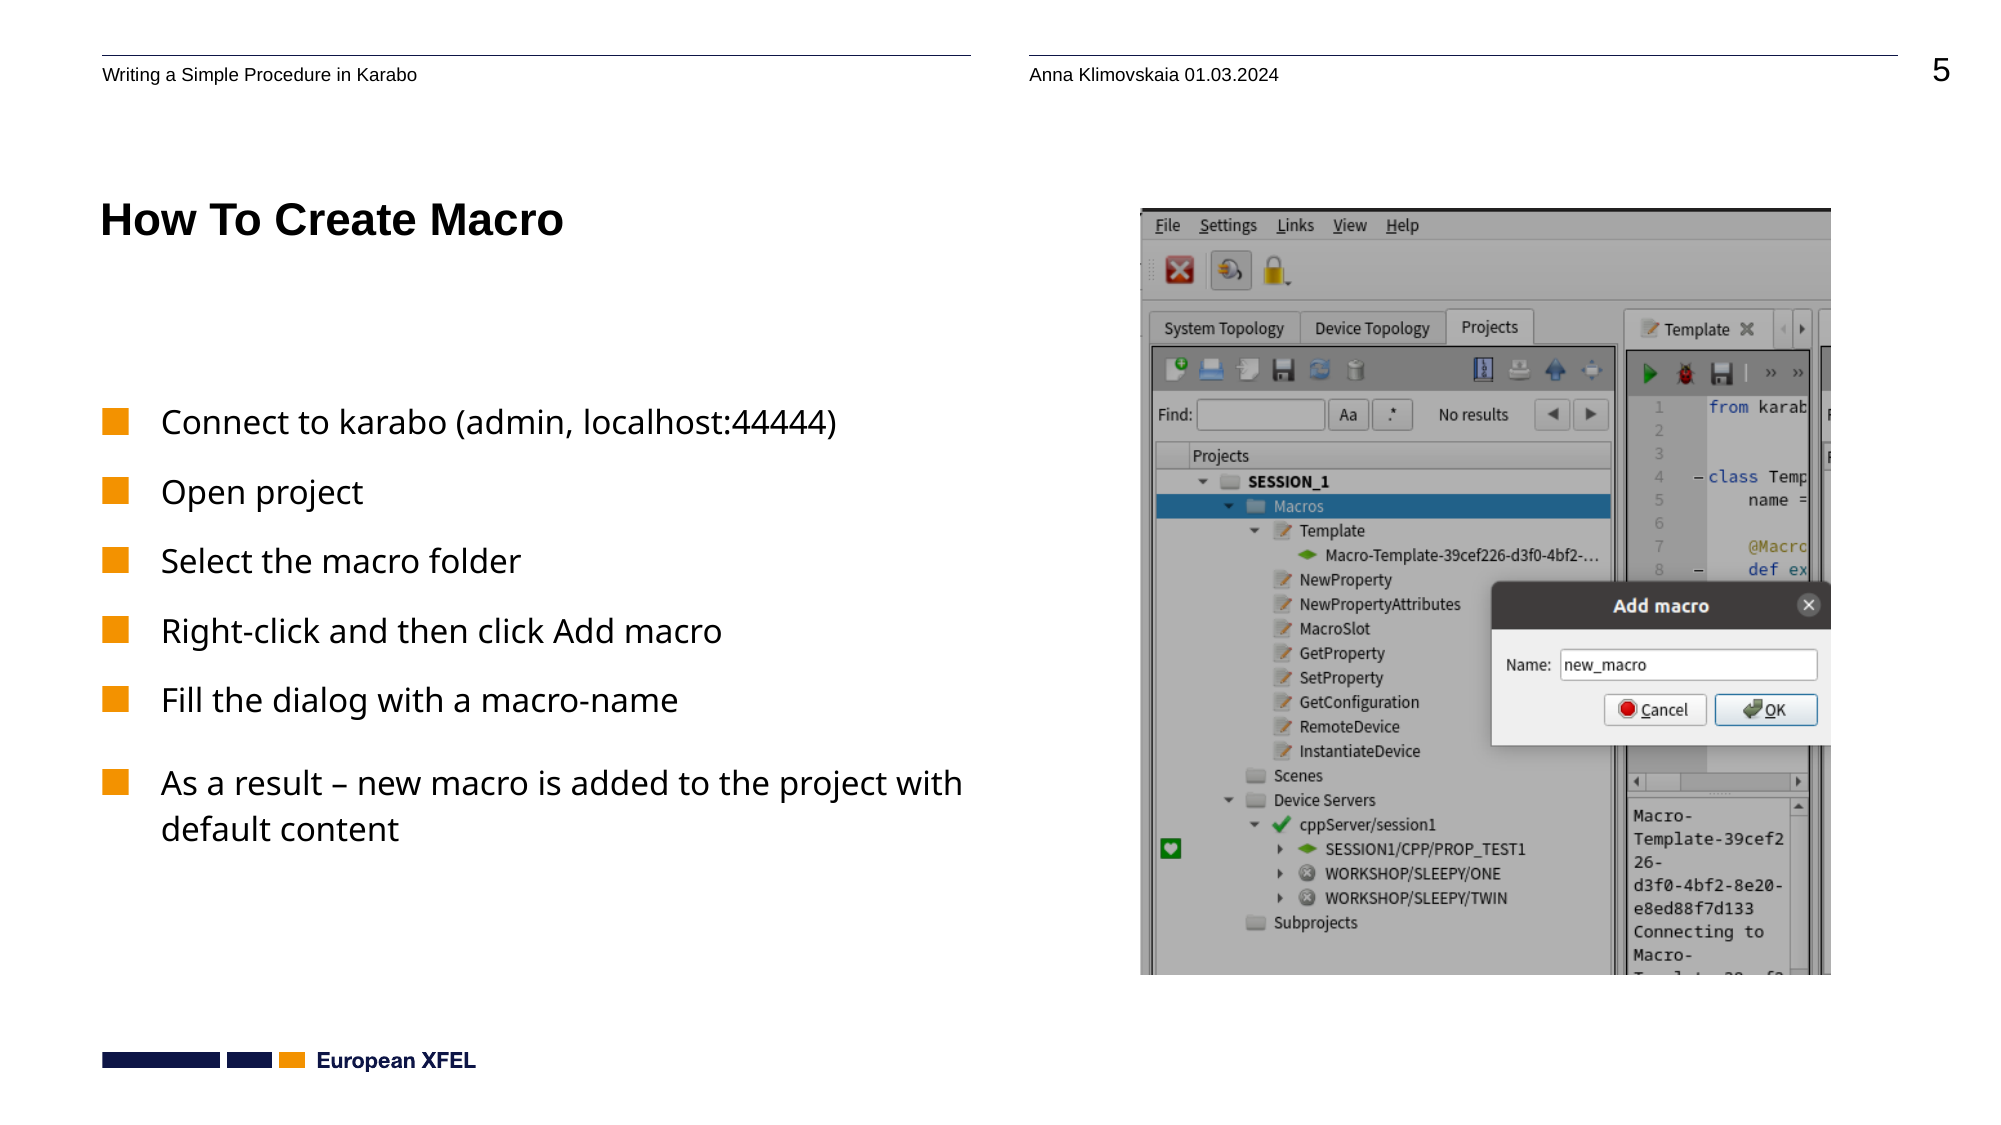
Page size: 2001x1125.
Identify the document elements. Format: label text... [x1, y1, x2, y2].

title How To Create Macro [100, 116, 1898, 245]
list Connect to karabo (admin, localhost:44444) Open project Select the macro folder Right-click and then click Add macro Fill the dialog with a macro-name As a result – new macro is added to the project with default content [102, 332, 1021, 970]
picture [1140, 208, 1831, 976]
